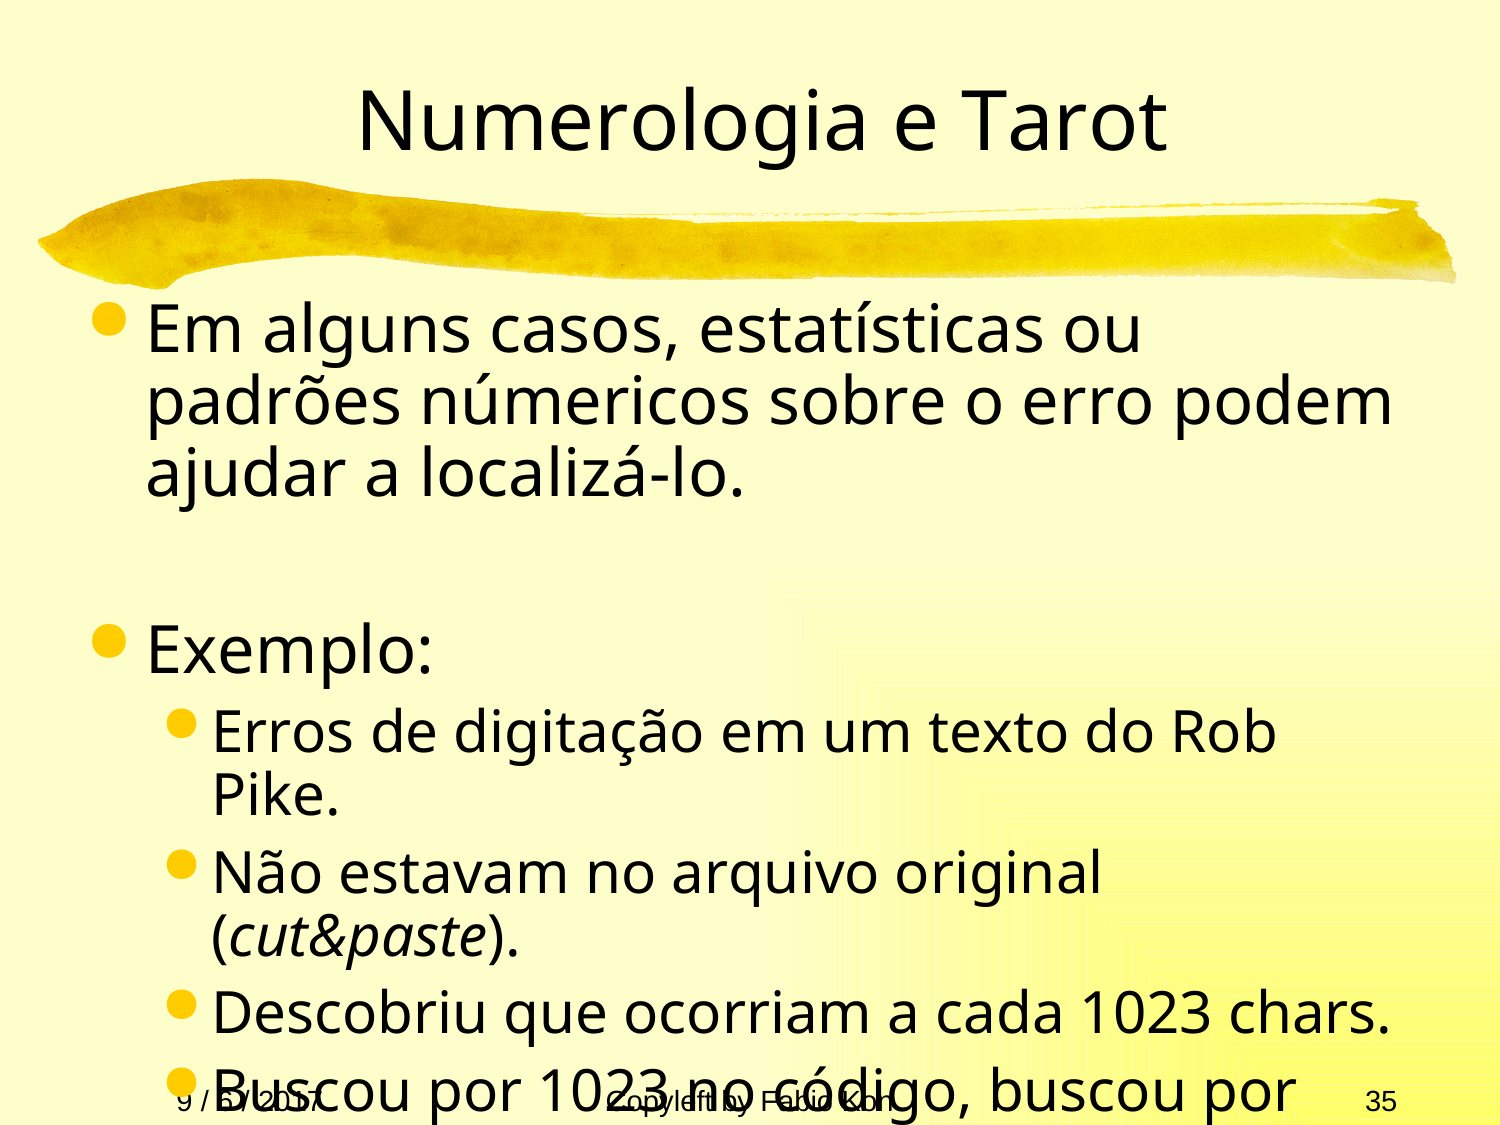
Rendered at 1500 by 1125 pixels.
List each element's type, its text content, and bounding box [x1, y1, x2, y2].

list Em alguns casos, estatísticas ou padrões númericos sobre o erro podem ajudar a localizá-lo. Exemplo: Erros de digitação em um texto do Rob Pike. Não estavam no arquivo original (cut&paste). Descobriu que ocorriam a cada 1023 chars. Buscou por 1023 no código, buscou por 1024 no código. [74, 287, 1417, 1101]
picture [24, 174, 1463, 297]
title Numerologia e Tarot [125, 12, 1401, 175]
